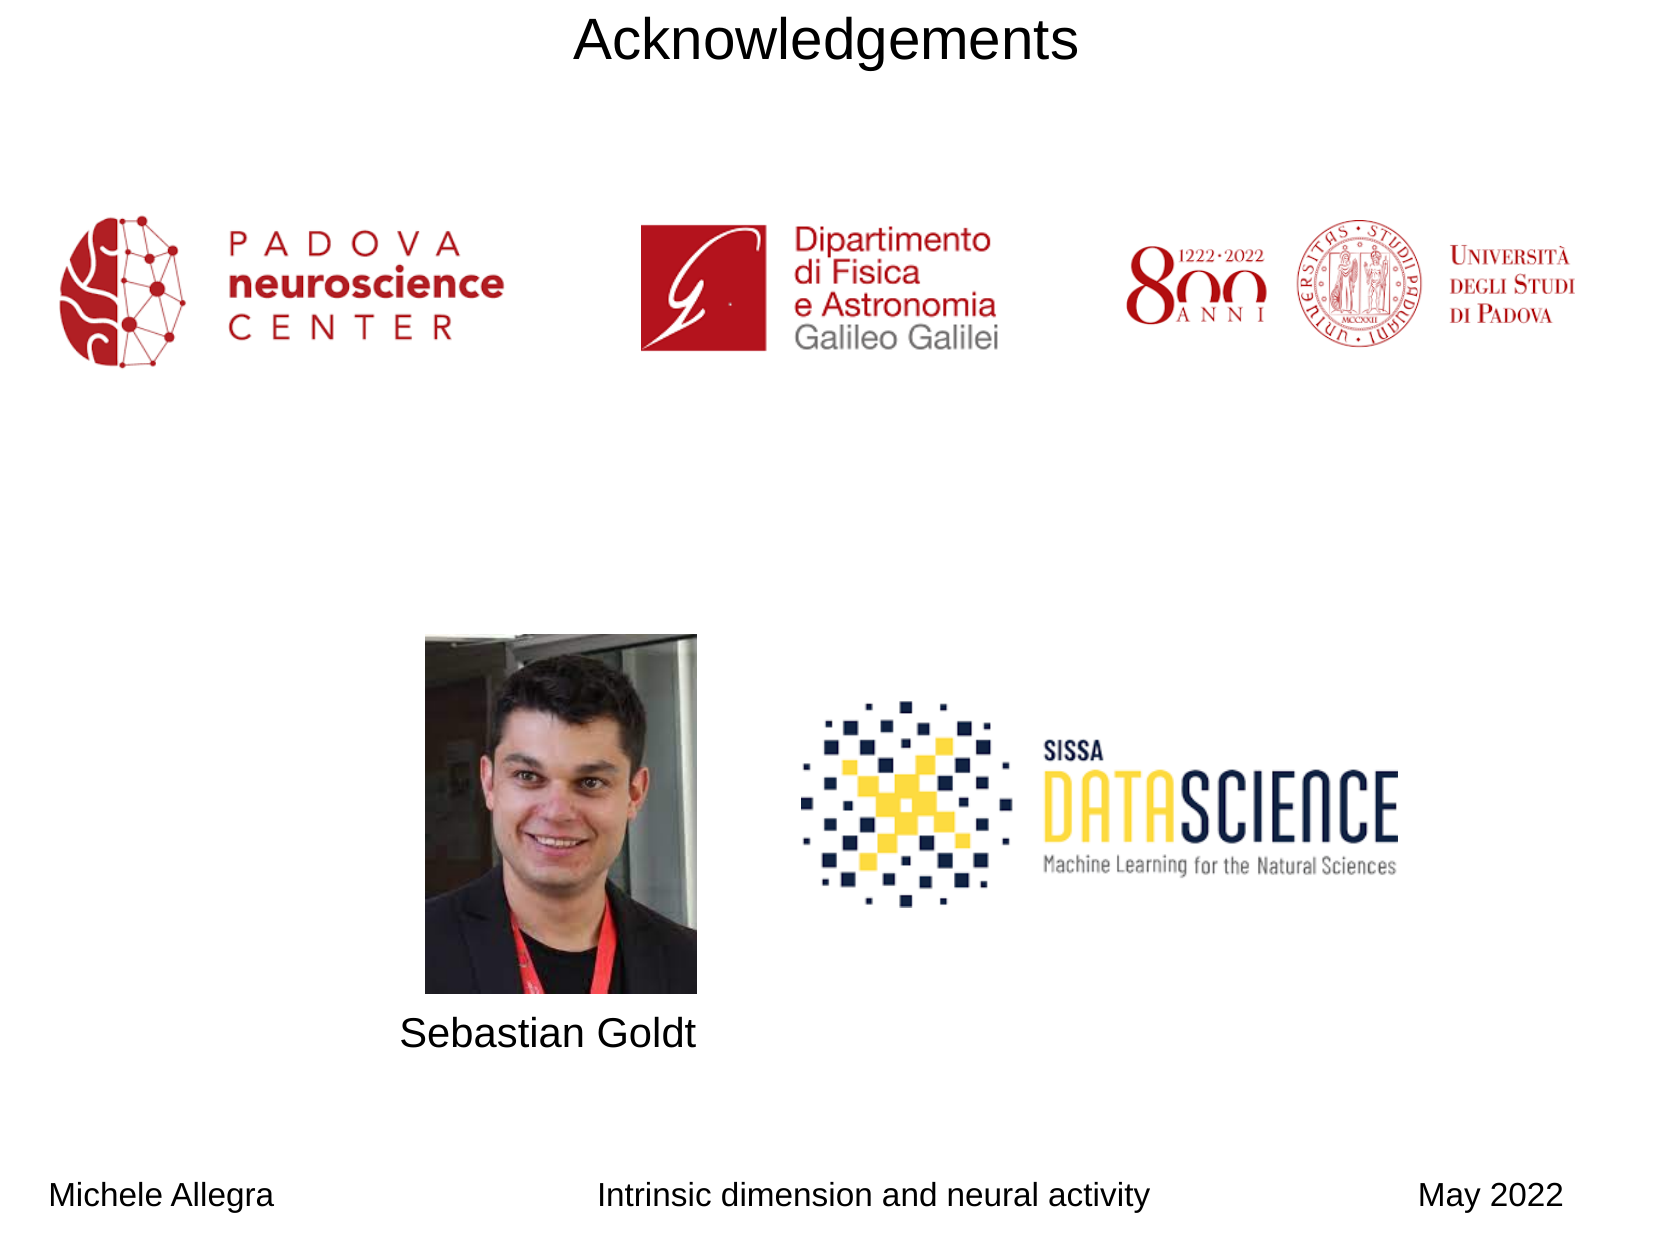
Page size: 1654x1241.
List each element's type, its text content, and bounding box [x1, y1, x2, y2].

picture [801, 701, 1398, 908]
picture [641, 180, 999, 414]
text_box [262, 199, 641, 341]
picture [52, 213, 511, 373]
picture [425, 634, 697, 994]
picture [1125, 219, 1577, 349]
text_box Sebastian Goldt [384, 1002, 787, 1078]
title Acknowledgements [82, 0, 1571, 90]
text_box Michele Allegra Intrinsic dimension and neural activity May 2022 [33, 1168, 1603, 1221]
